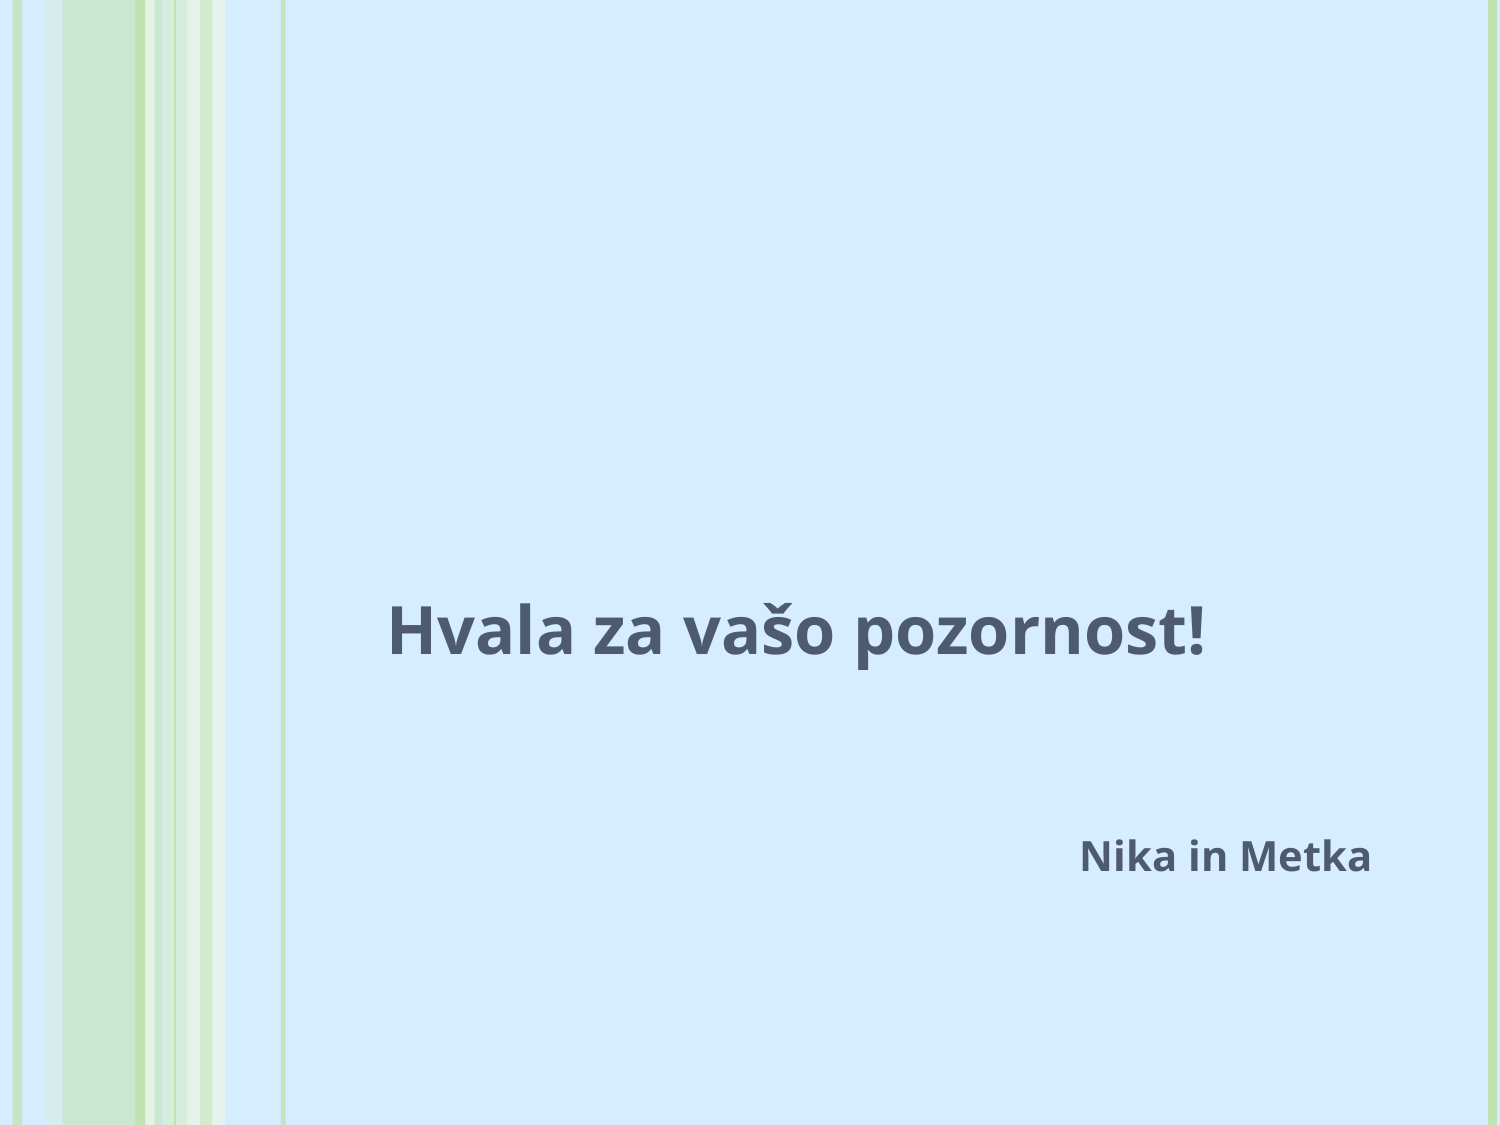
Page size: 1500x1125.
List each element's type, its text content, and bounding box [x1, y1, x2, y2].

title Hvala za vašo pozornost! [371, 338, 1385, 675]
list Nika in Metka [375, 821, 1388, 1047]
